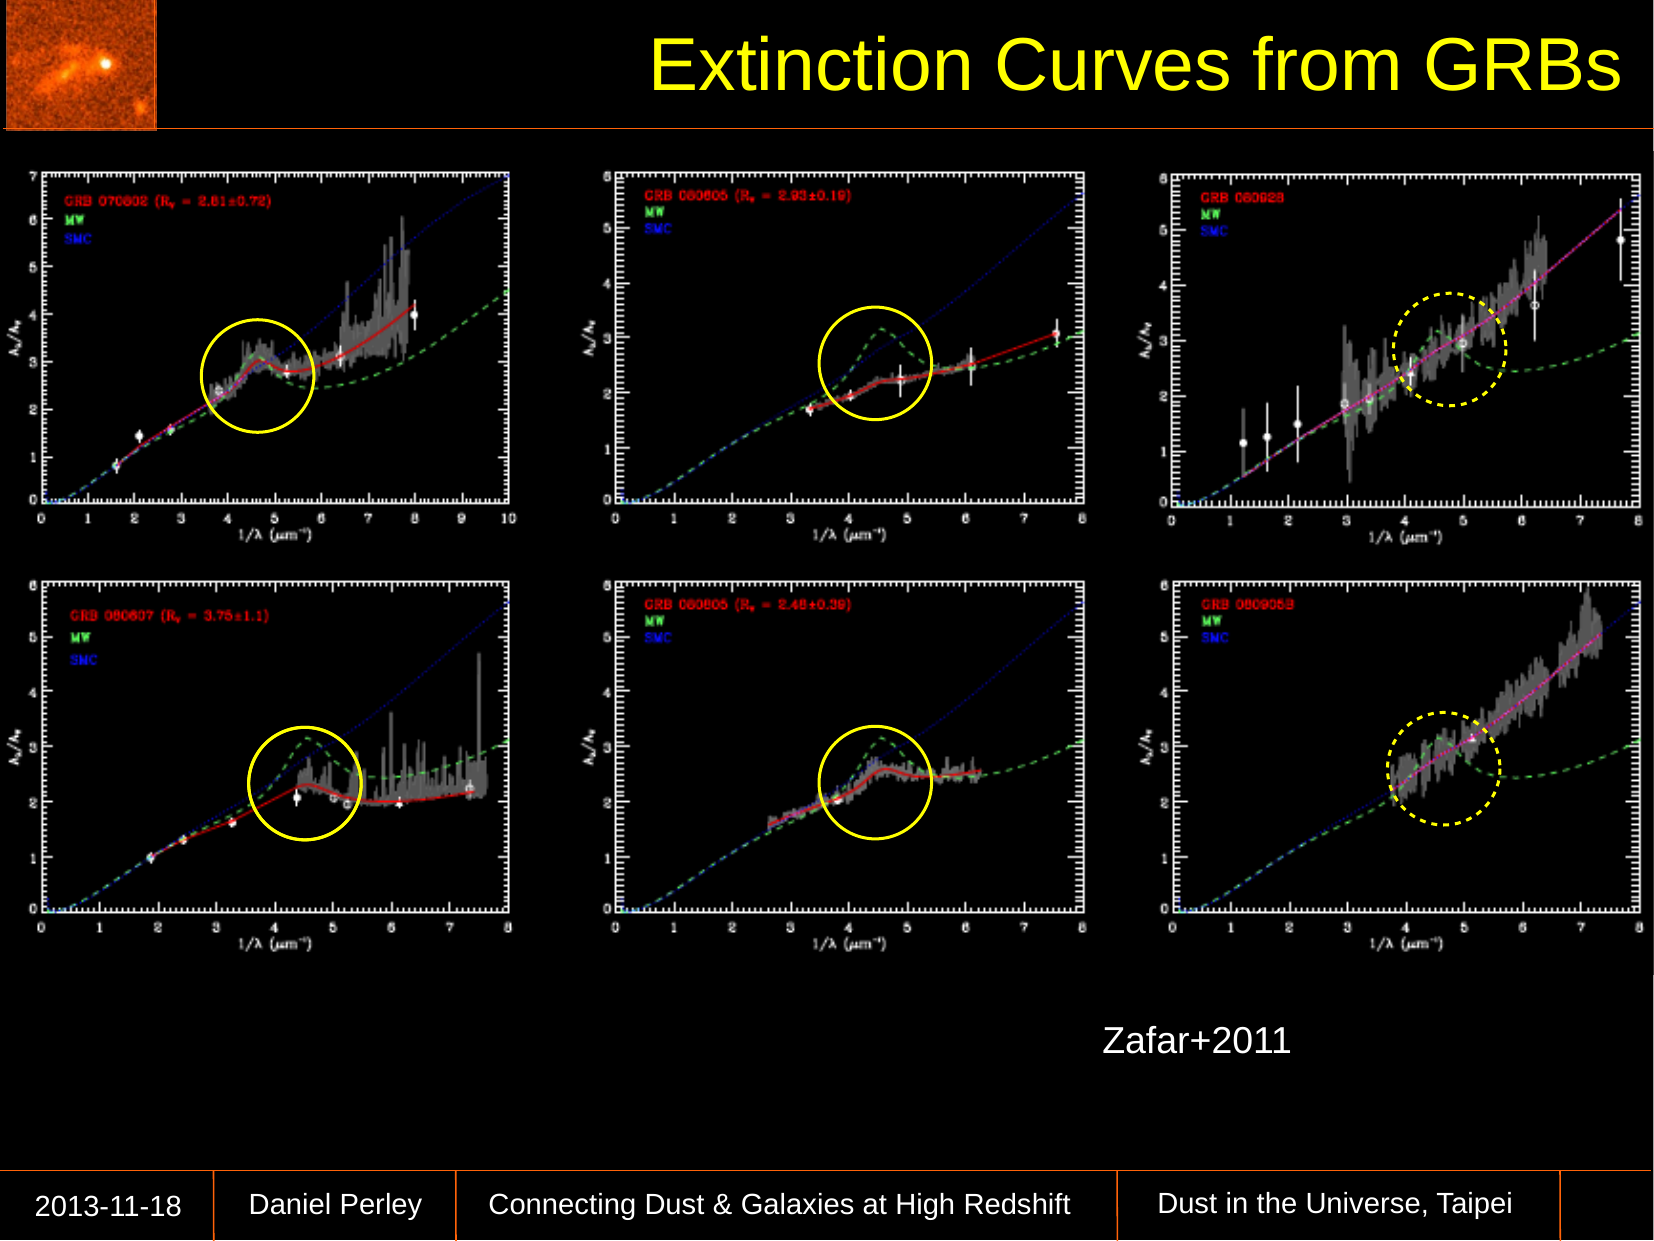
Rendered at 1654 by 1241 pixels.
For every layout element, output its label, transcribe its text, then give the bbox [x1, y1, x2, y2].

picture [0, 151, 1654, 976]
text_box Zafar+2011 [1087, 1012, 1501, 1070]
picture [7, 0, 154, 128]
title Extinction Curves from GRBs [187, 21, 1624, 108]
